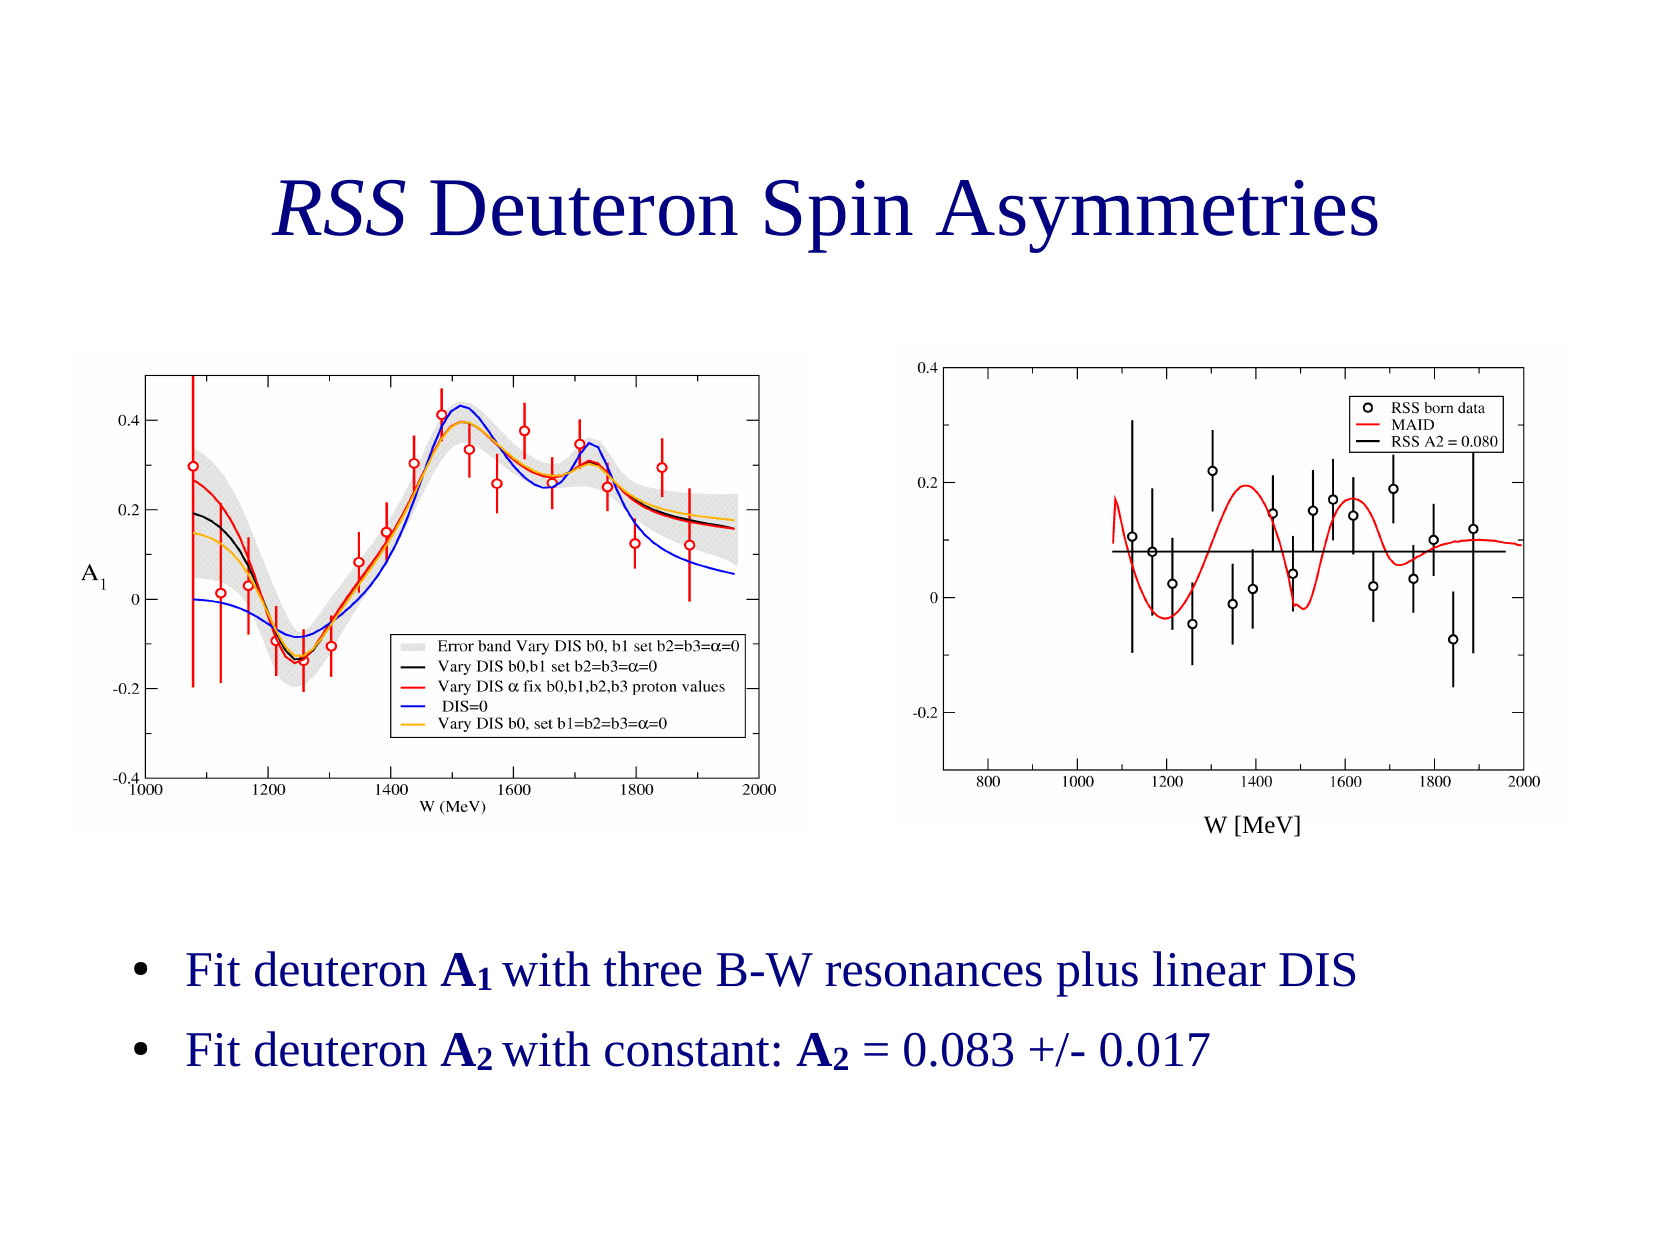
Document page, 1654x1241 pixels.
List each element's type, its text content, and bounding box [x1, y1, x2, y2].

title RSS Deuteron Spin Asymmetries [121, 103, 1533, 311]
text_box Fit deuteron A1 with three B-W resonances plus linear DIS Fit deuteron A2 with constant: A2 = 0.083 +/- 0.017 [114, 941, 1545, 1141]
picture [71, 347, 807, 835]
picture [893, 339, 1569, 827]
text_box W [MeV] [1204, 810, 1302, 841]
